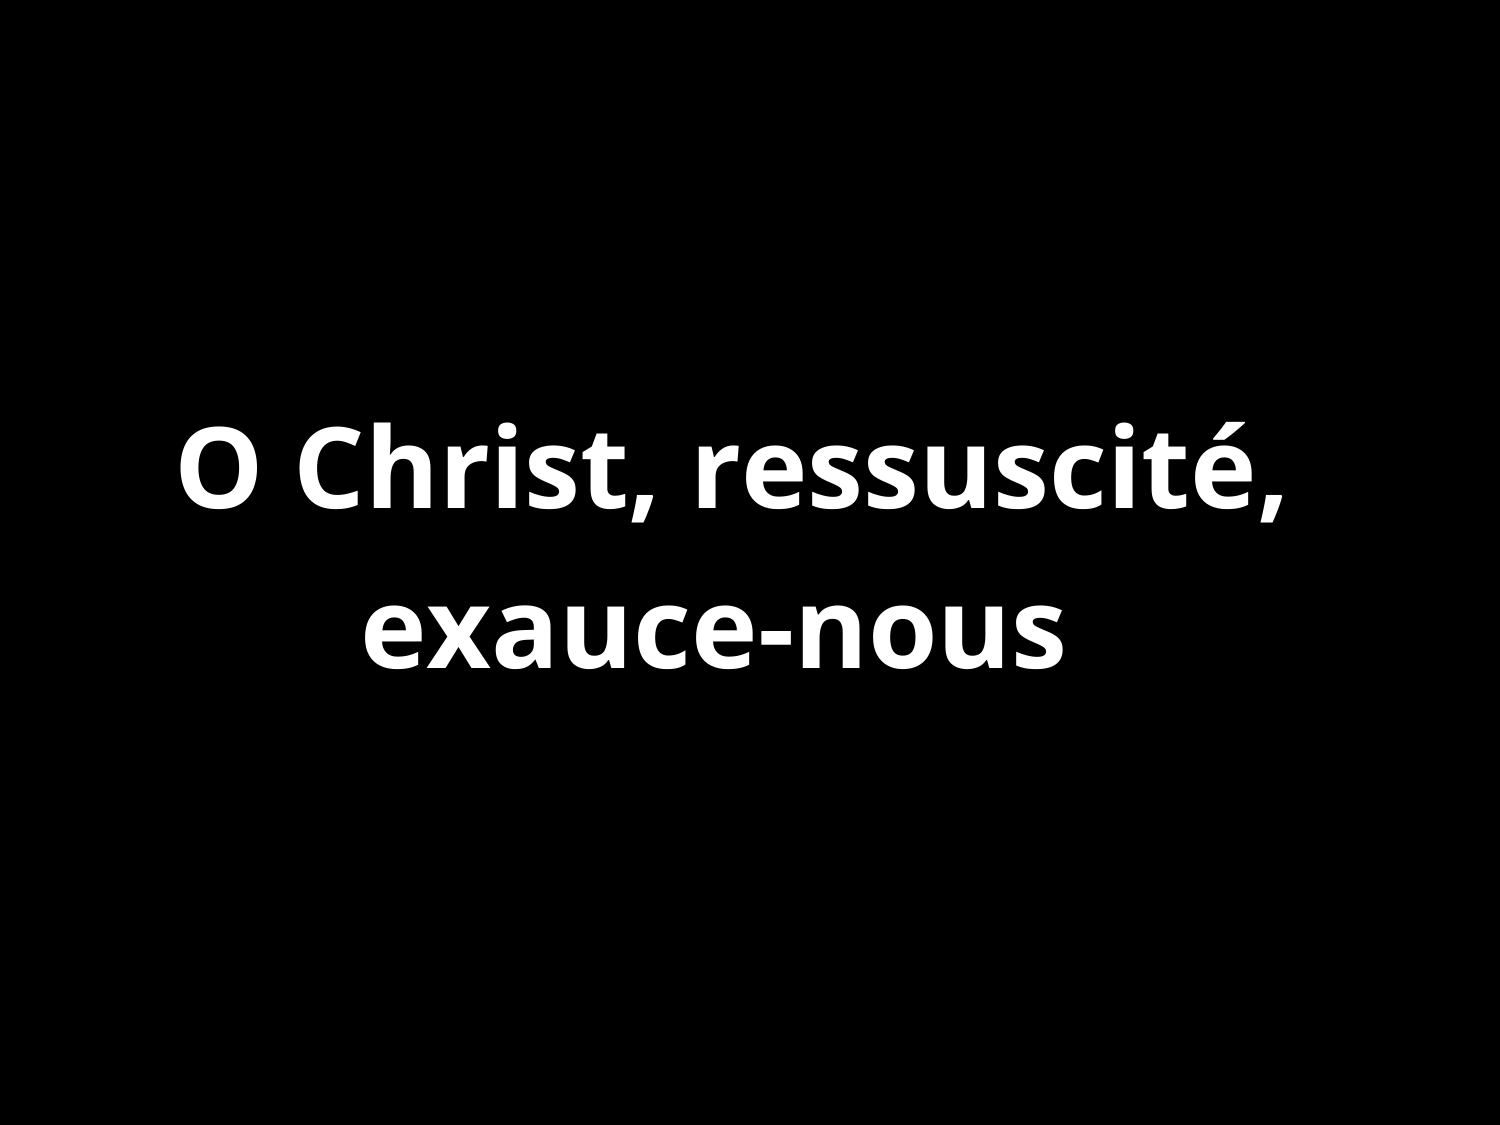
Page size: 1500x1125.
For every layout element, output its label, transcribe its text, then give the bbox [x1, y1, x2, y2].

text_box O Christ, ressuscité, exauce-nous [41, 66, 1424, 591]
